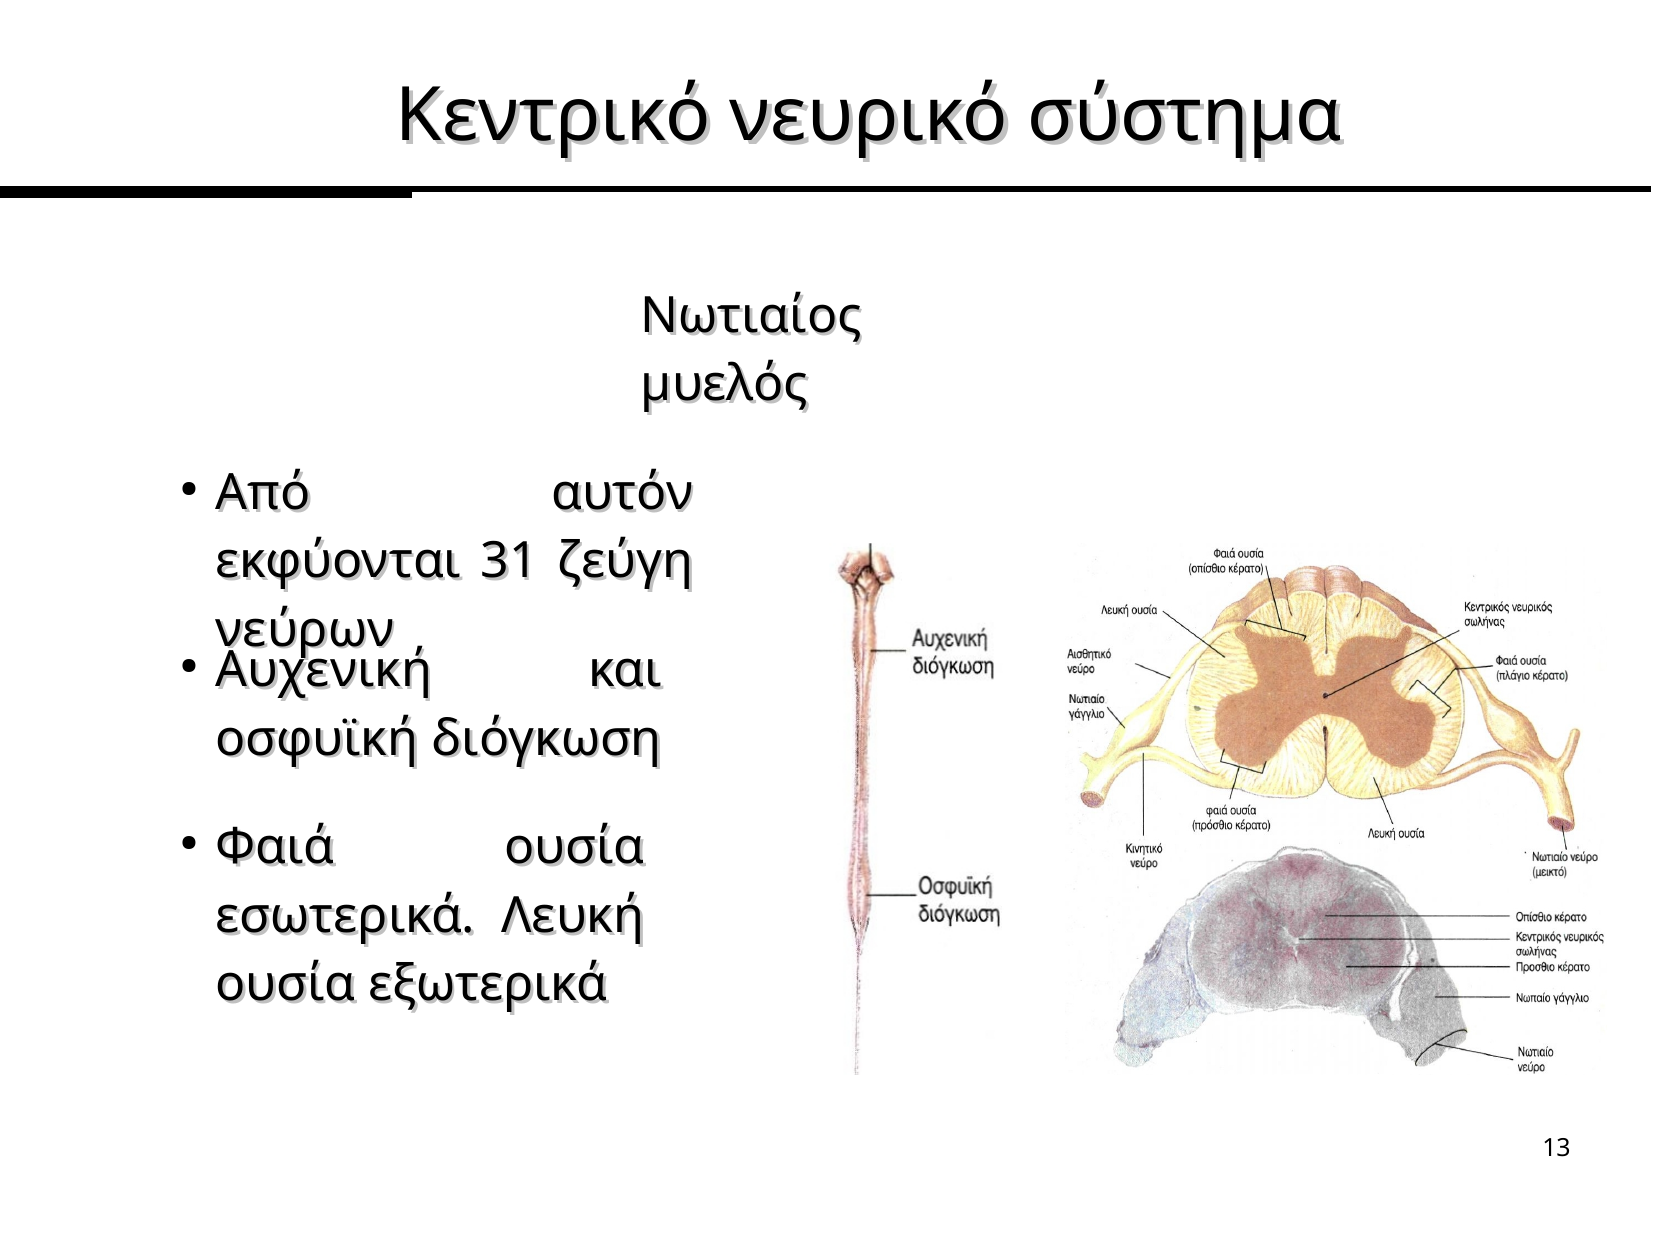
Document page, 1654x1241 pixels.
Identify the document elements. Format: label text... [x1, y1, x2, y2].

text_box Από αυτόν εκφύονται 31 ζεύγη νεύρων [165, 448, 709, 585]
picture [1065, 543, 1607, 1075]
text_box Νωτιαίος μυελός [625, 271, 1028, 347]
text_box Φαιά ουσία εσωτερικά. Λευκή ουσία εξωτερικά [165, 803, 756, 939]
text_box Κεντρικό νευρικό σύστημα [380, 52, 1285, 158]
text_box Αυχενική και οσφυϊκή διόγκωση [165, 625, 721, 762]
picture [829, 543, 1004, 1075]
